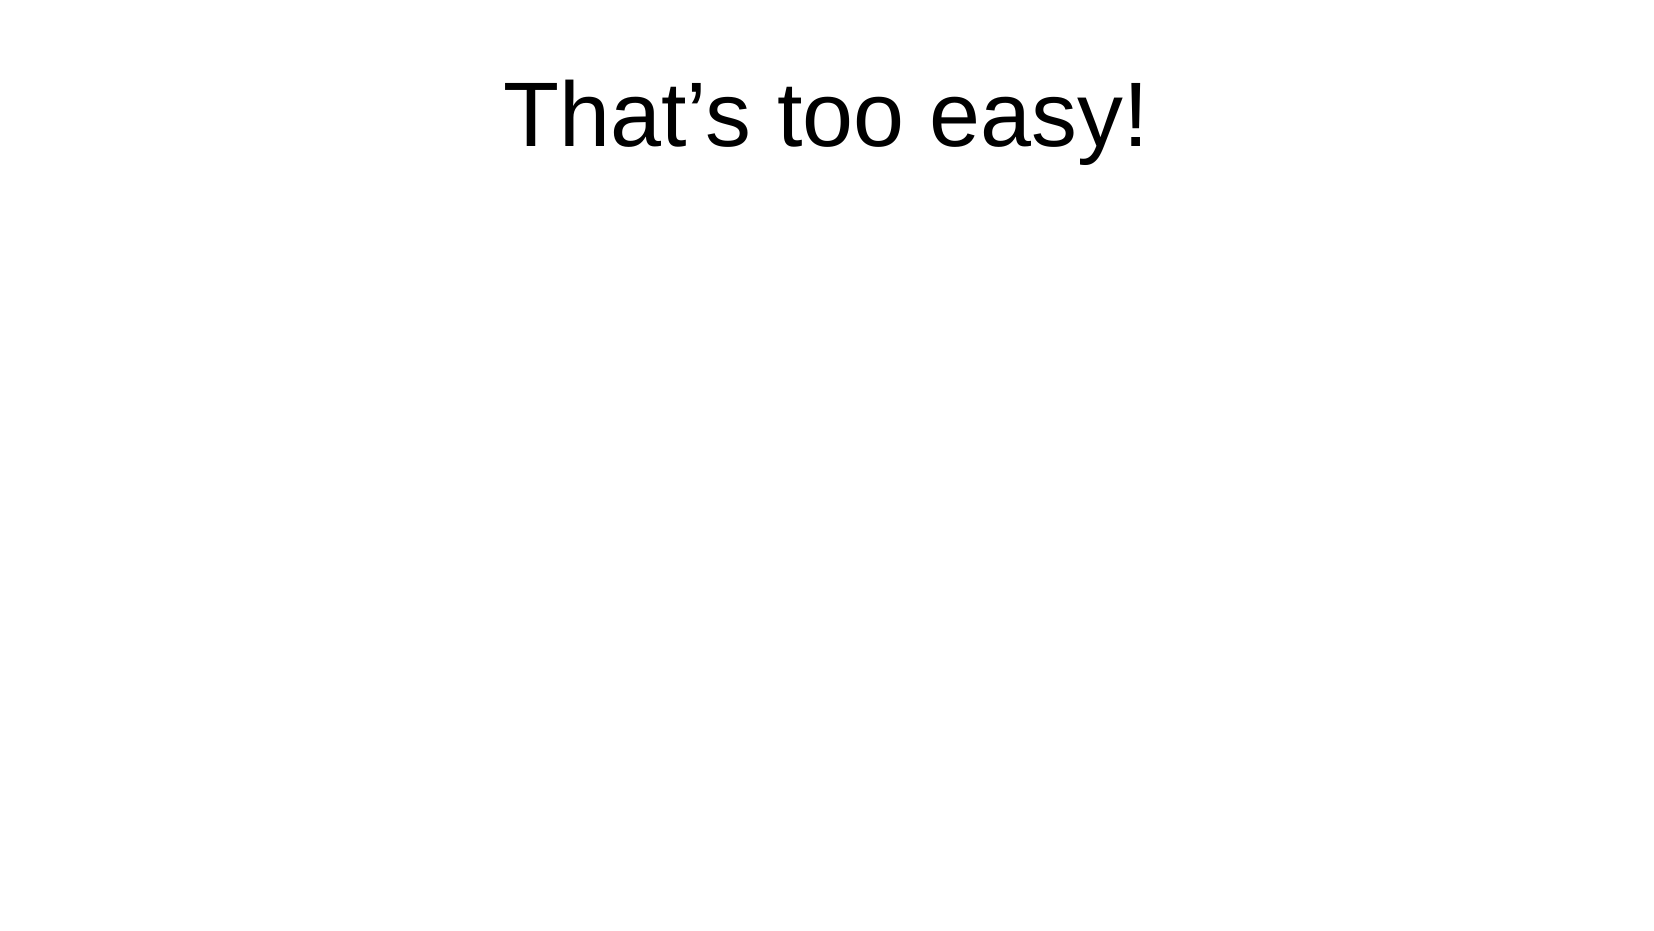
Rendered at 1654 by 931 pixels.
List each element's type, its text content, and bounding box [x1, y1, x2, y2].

title That’s too easy! [82, 37, 1571, 193]
